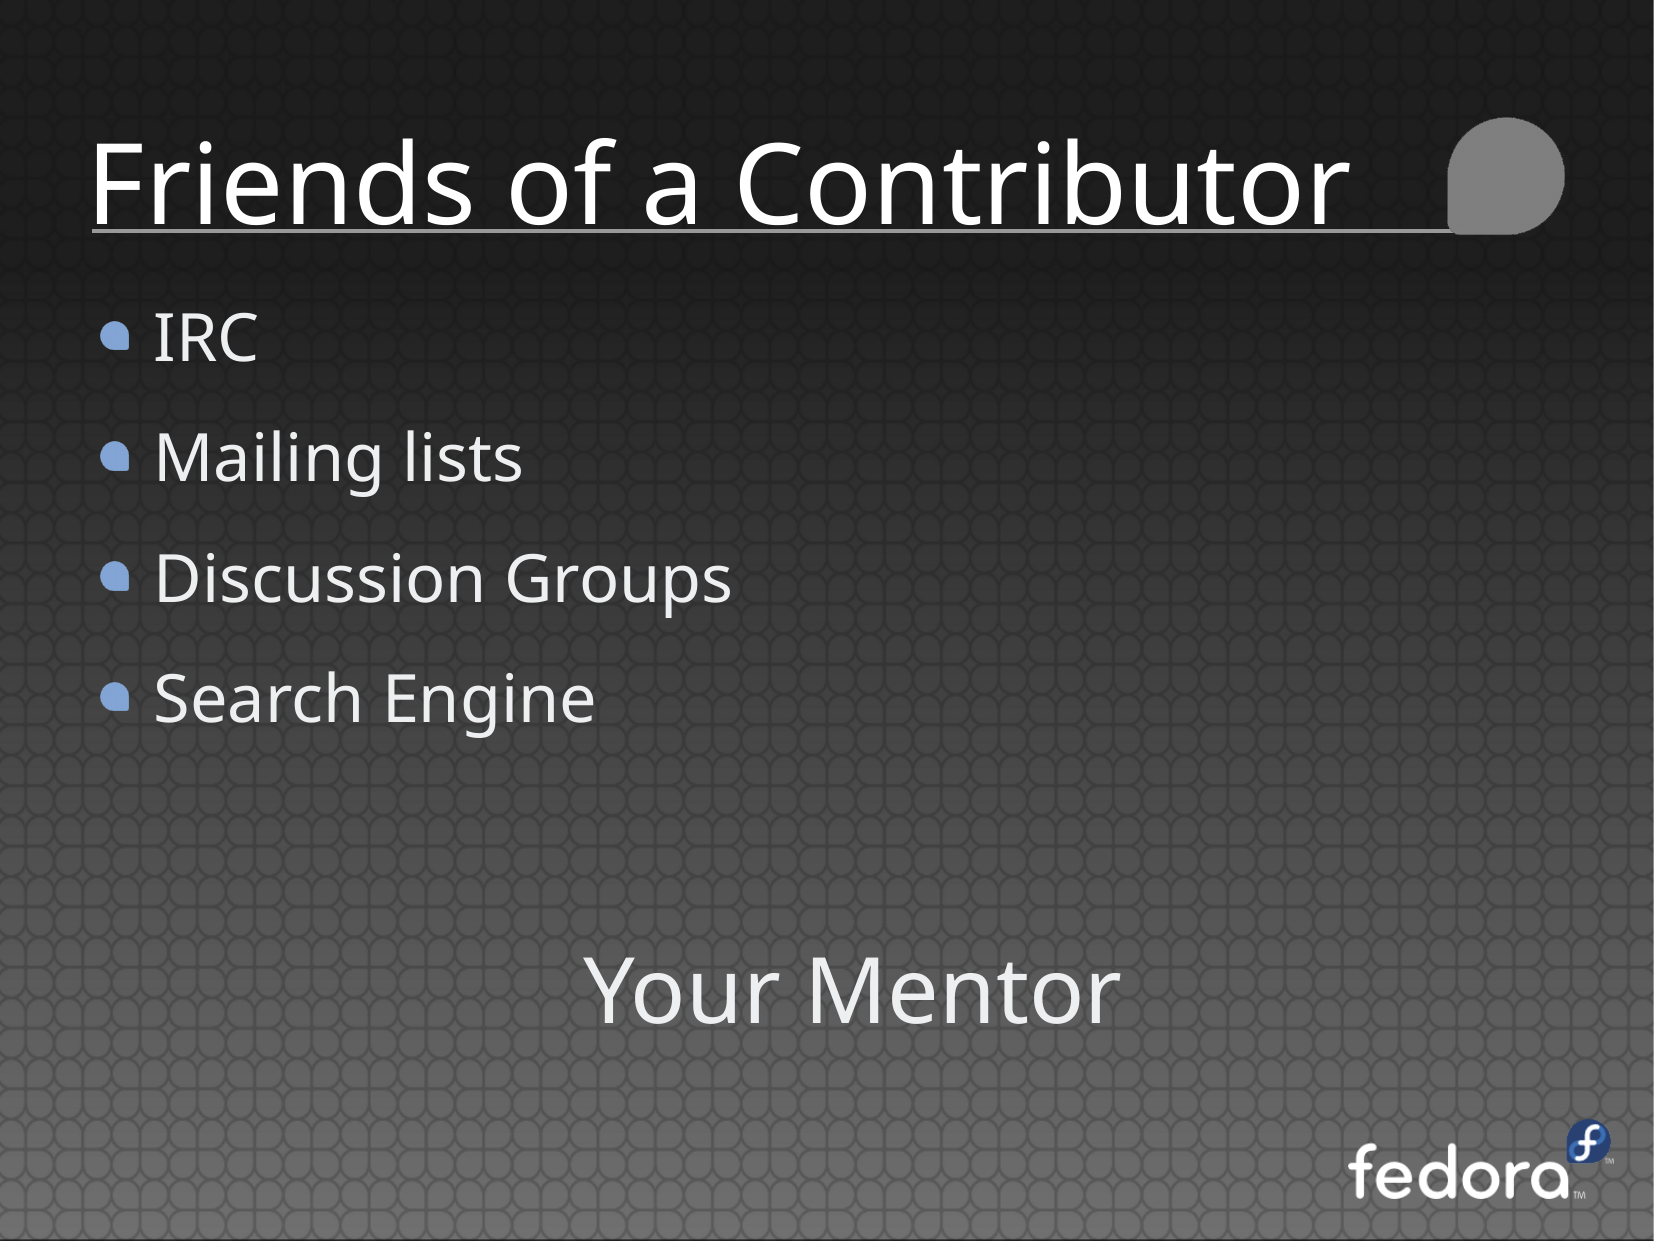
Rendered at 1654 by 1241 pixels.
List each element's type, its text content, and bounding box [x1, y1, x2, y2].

title Friends of a Contributor [86, 84, 1576, 277]
list IRC Mailing lists Discussion Groups Search Engine Your Mentor [82, 290, 1571, 1094]
picture [0, 0, 1654, 1241]
